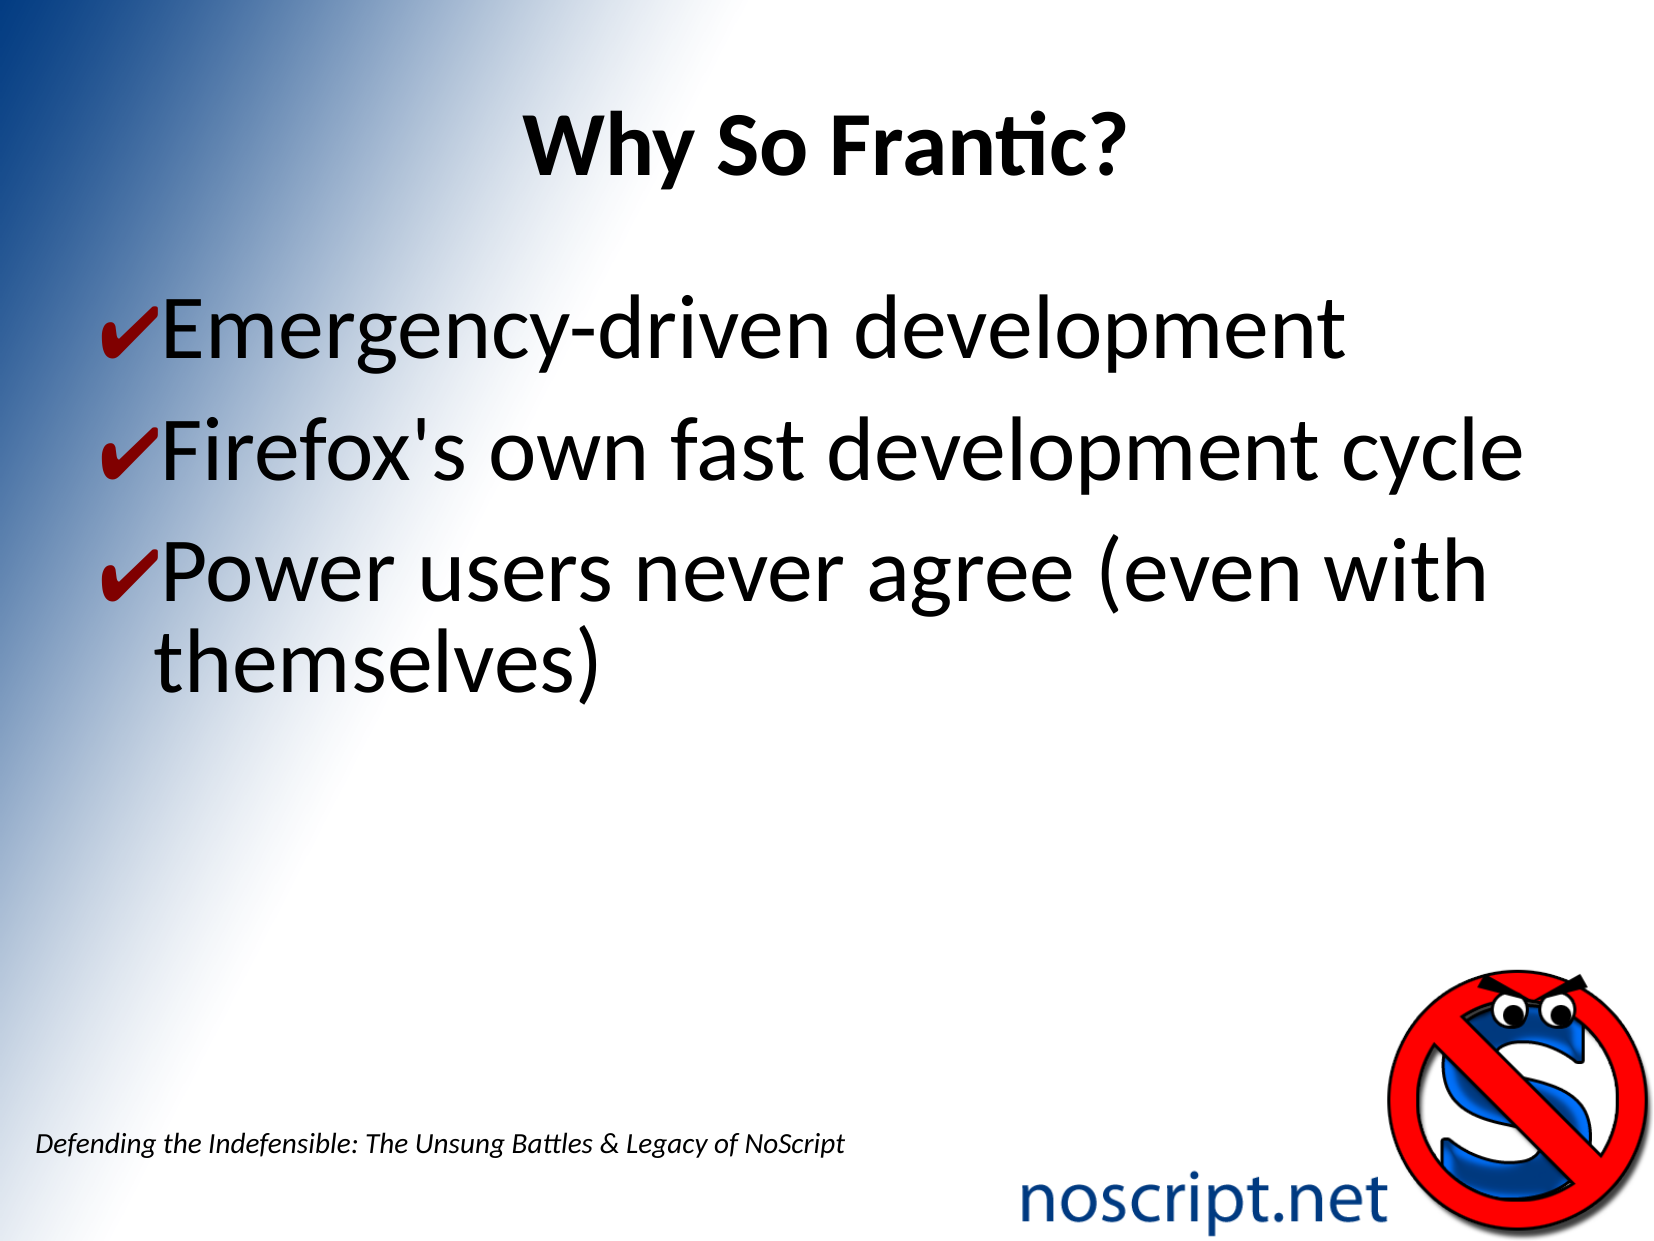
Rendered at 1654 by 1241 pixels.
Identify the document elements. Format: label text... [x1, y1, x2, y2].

title Why So Frantic? [82, 49, 1571, 257]
picture [0, 0, 1654, 1241]
list Emergency-driven development Firefox's own fast development cycle Power users never agree (even with themselves) [82, 290, 1571, 1010]
